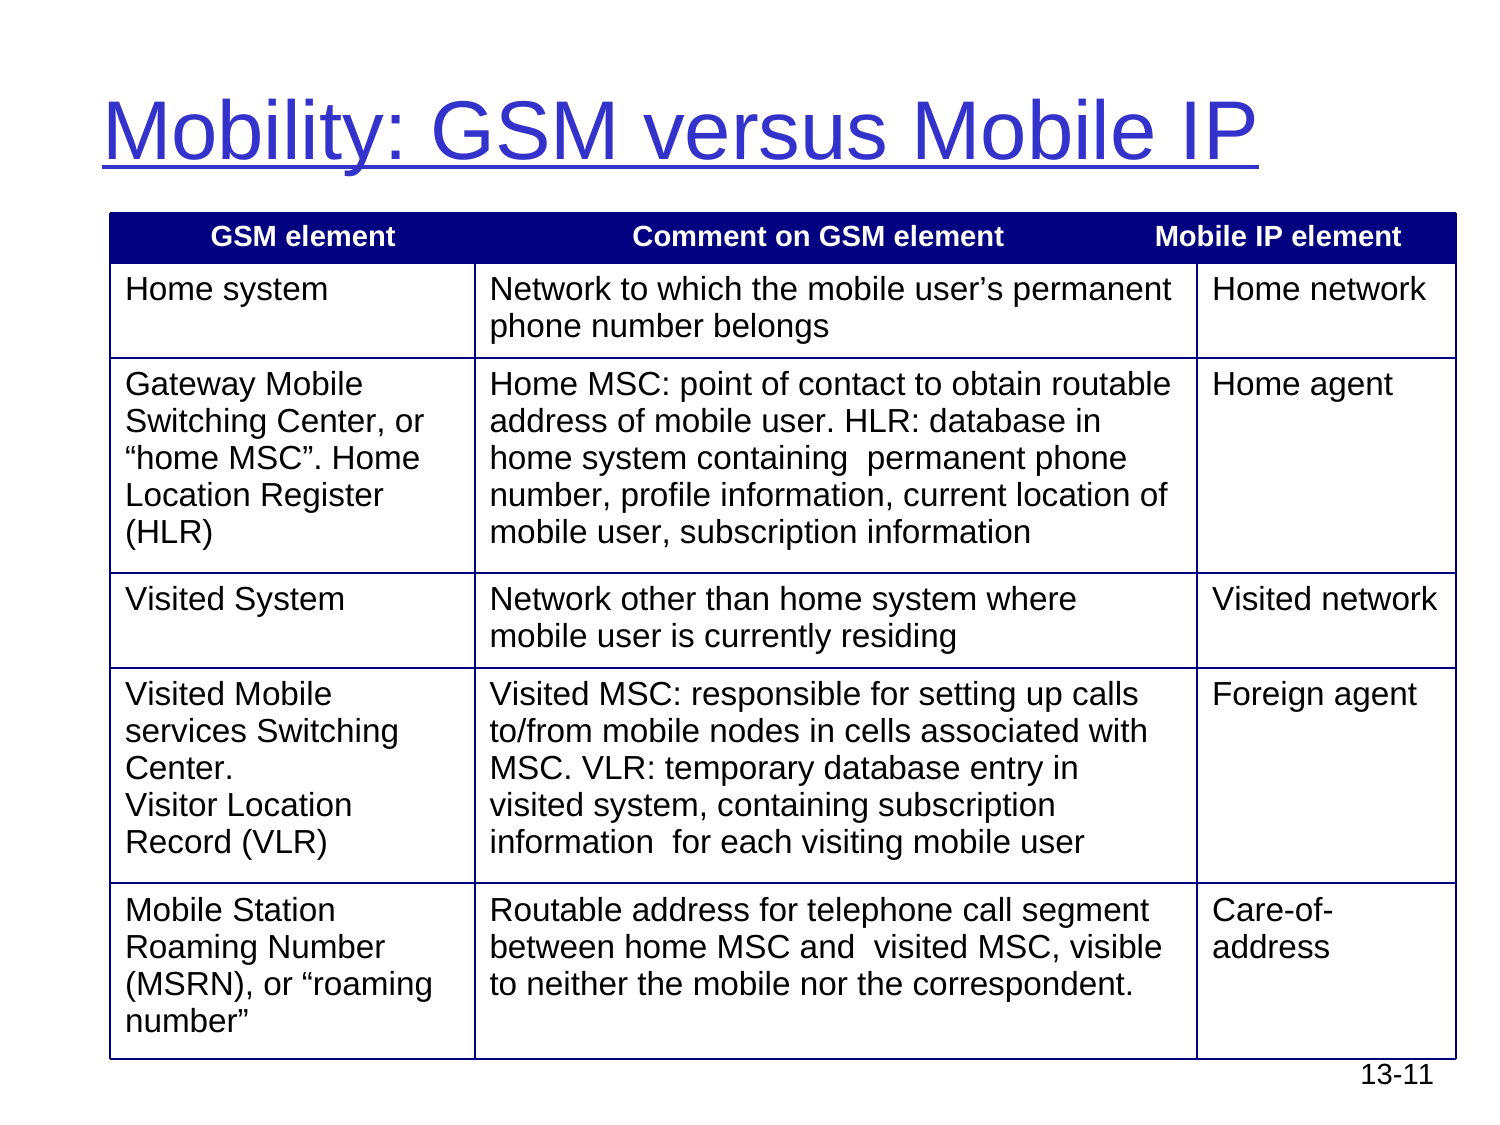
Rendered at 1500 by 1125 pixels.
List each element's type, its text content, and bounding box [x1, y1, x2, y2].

text_box GSM element [111, 214, 504, 262]
text_box Home MSC: point of contact to obtain routable address of mobile user. HLR: database in home system containing permanent phone number, profile information, current location of mobile user, subscription information [476, 359, 1196, 572]
text_box Gateway Mobile Switching Center, or “home MSC”. Home Location Register (HLR) [111, 359, 474, 572]
text_box Visited network [1198, 574, 1455, 667]
text_box Network to which the mobile user’s permanent phone number belongs [476, 264, 1196, 357]
text_box Care-of-address [1198, 884, 1455, 1058]
text_box Routable address for telephone call segment between home MSC and visited MSC, visible to neither the mobile nor the correspondent. [476, 884, 1196, 1058]
text_box Comment on GSM element [506, 214, 1139, 262]
text_box Mobile IP element [1141, 214, 1455, 262]
text_box Home network [1198, 264, 1455, 357]
text_box Visited MSC: responsible for setting up calls to/from mobile nodes in cells associated with MSC. VLR: temporary database entry in visited system, containing subscription information for each visiting mobile user [476, 669, 1196, 882]
text_box Home agent [1198, 359, 1455, 572]
text_box Visited System [111, 574, 474, 667]
text_box Foreign agent [1198, 669, 1455, 882]
text_box Visited Mobile services Switching Center. Visitor Location Record (VLR) [111, 669, 474, 882]
text_box Network other than home system where mobile user is currently residing [476, 574, 1196, 667]
text_box Mobile Station Roaming Number (MSRN), or “roaming number” [111, 884, 474, 1058]
text_box Home system [111, 264, 474, 357]
title Mobility: GSM versus Mobile IP [87, 37, 1363, 225]
